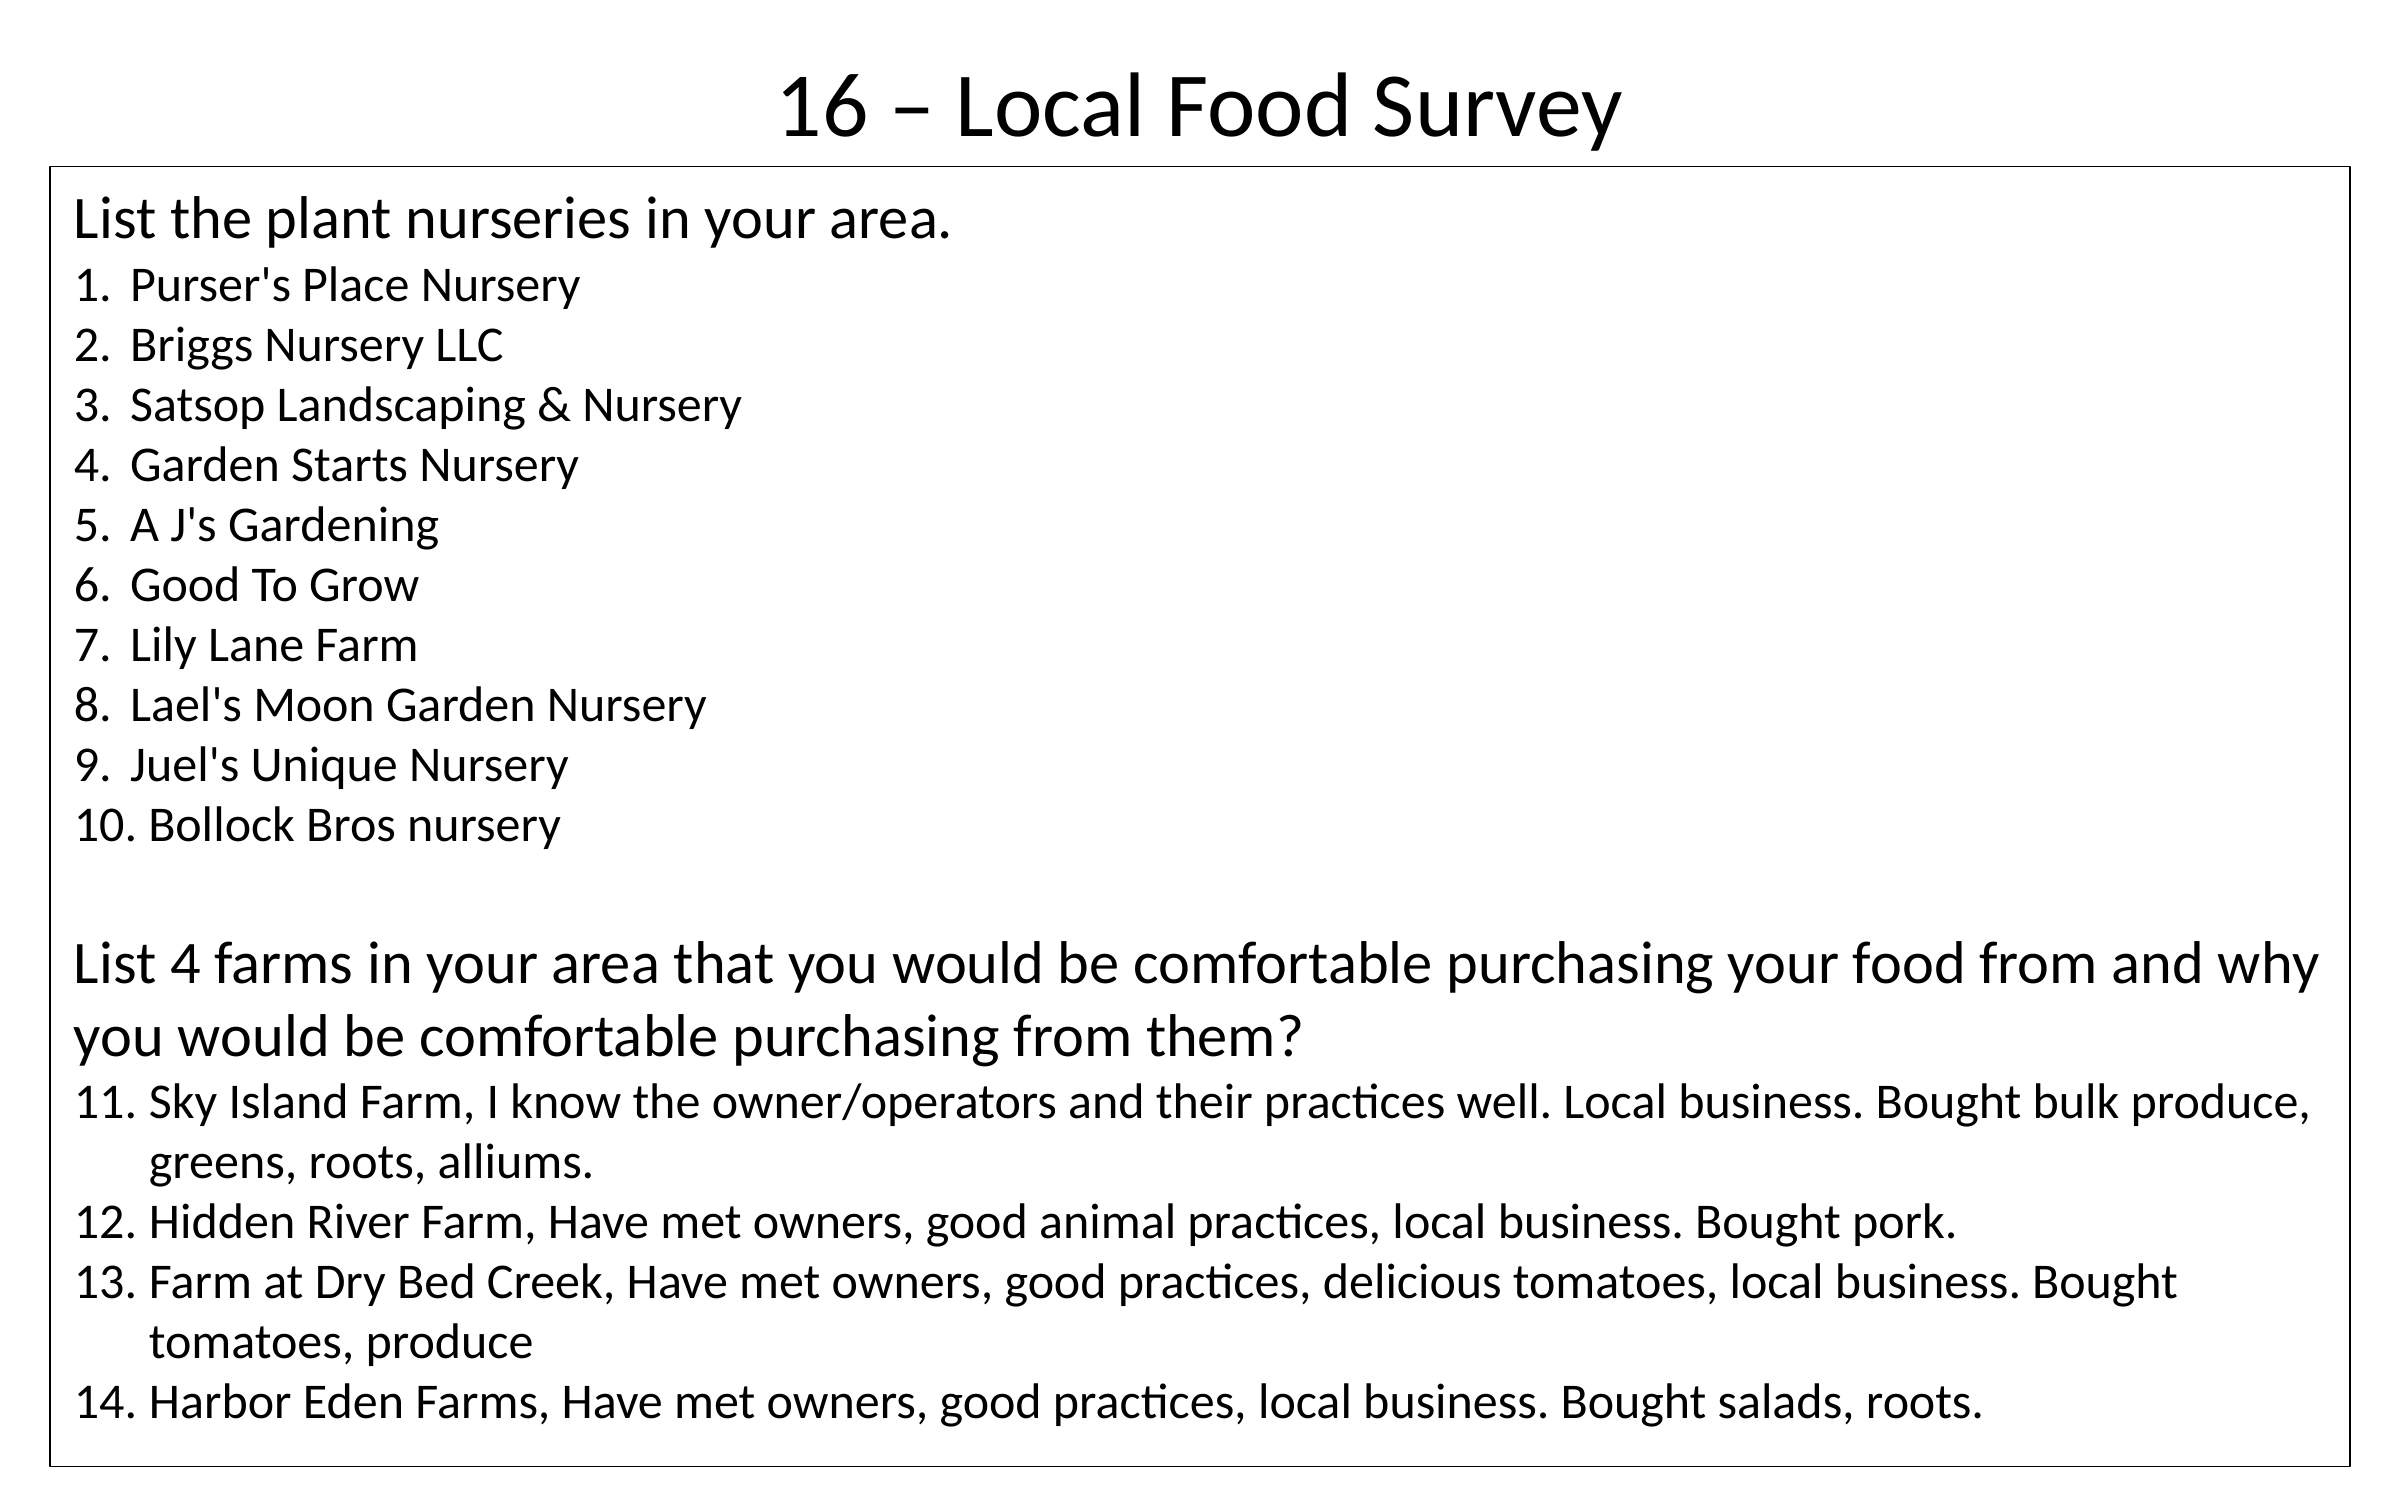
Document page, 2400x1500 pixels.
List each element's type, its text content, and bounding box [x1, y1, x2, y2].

text_box List the plant nurseries in your area. Purser's Place Nursery Briggs Nursery LLC Satsop Landscaping & Nursery Garden Starts Nursery A J's Gardening Good To Grow Lily Lane Farm Lael's Moon Garden Nursery Juel's Unique Nursery Bollock Bros nursery List 4 farms in your area that you would be comfortable purchasing your food from and why you would be comfortable purchasing from them? Sky Island Farm, I know the owner/operators and their practices well. Local business. Bought bulk produce, greens, roots, alliums. Hidden River Farm, Have met owners, good animal practices, local business. Bought pork. Farm at Dry Bed Creek, Have met owners, good practices, delicious tomatoes, local business. Bought tomatoes, produce Harbor Eden Farms, Have met owners, good practices, local business. Bought salads, roots. [50, 166, 2350, 1467]
text_box 16 – Local Food Survey [179, 33, 2220, 166]
